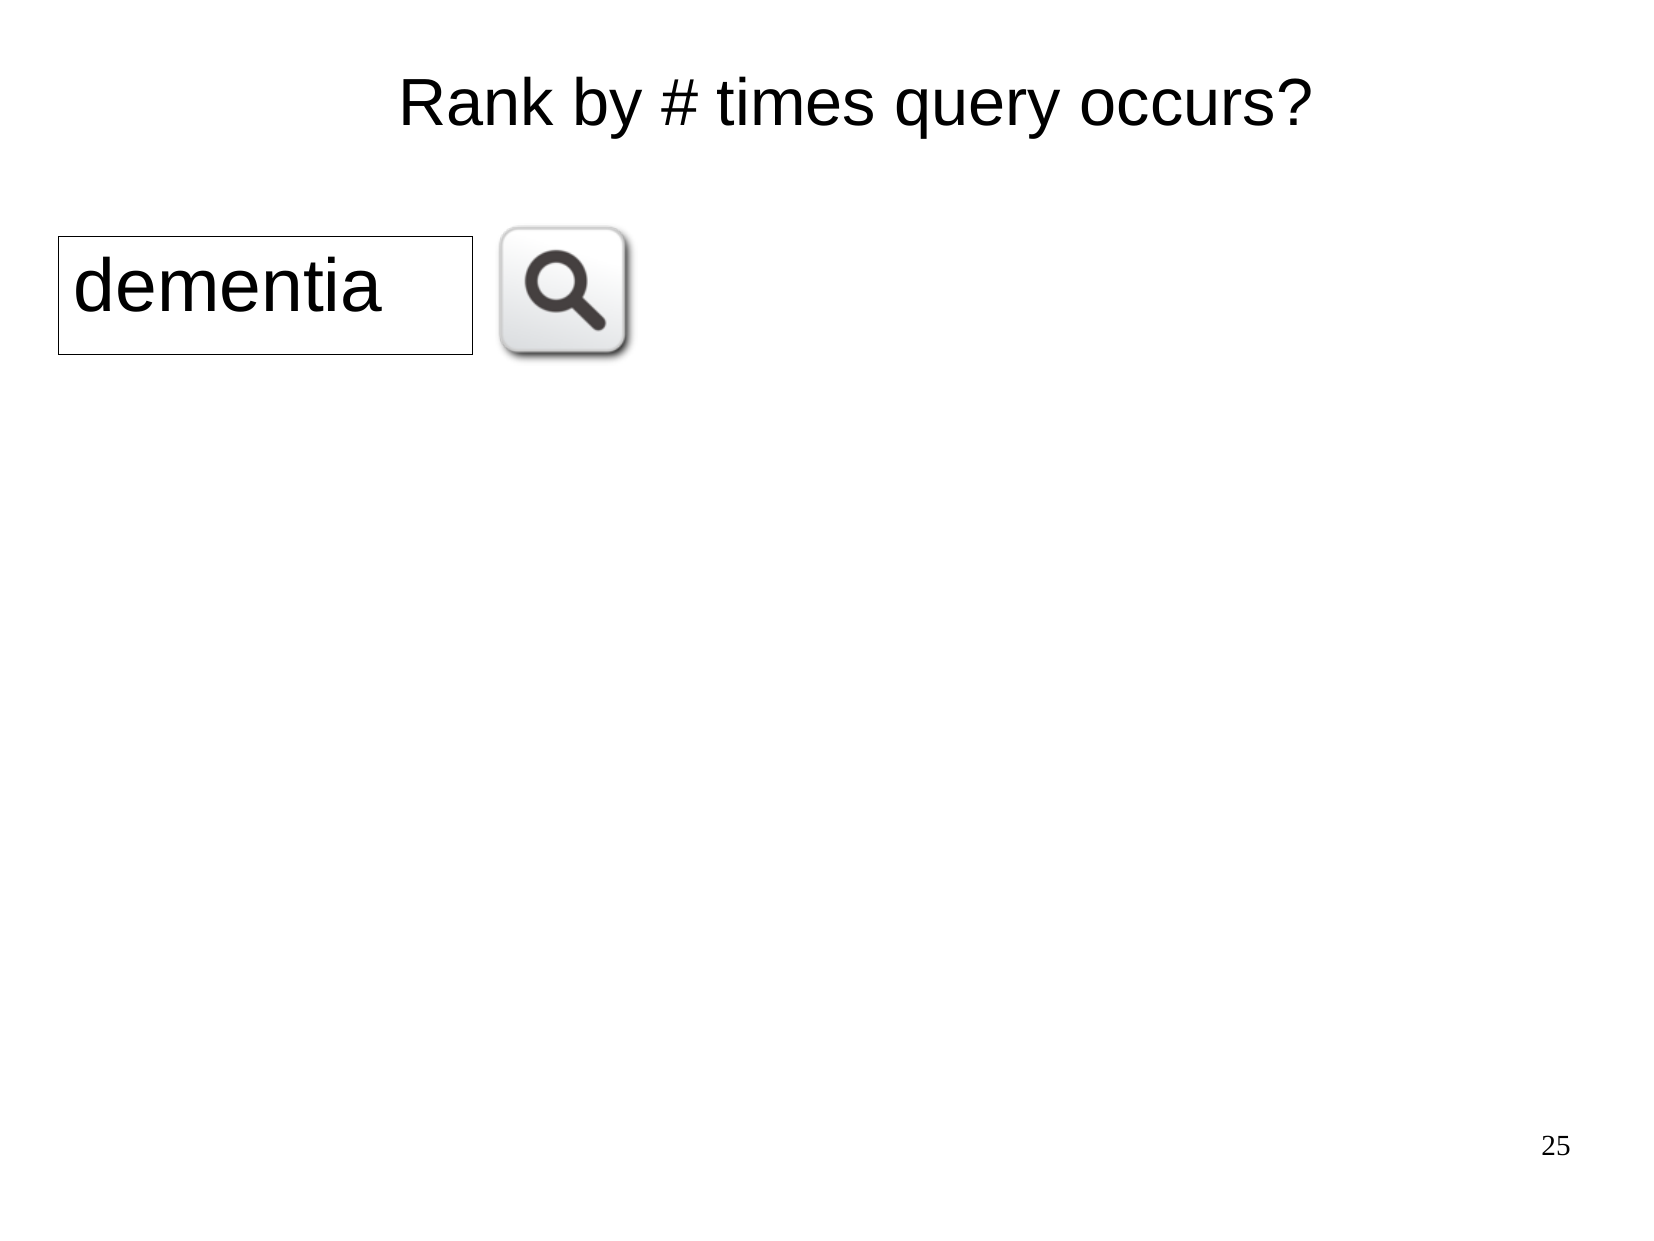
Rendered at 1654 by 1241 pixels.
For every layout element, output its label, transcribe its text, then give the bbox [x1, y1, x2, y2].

text_box dementia [58, 236, 473, 355]
list Rank by # times query occurs? [76, 64, 1565, 278]
picture [495, 223, 638, 367]
